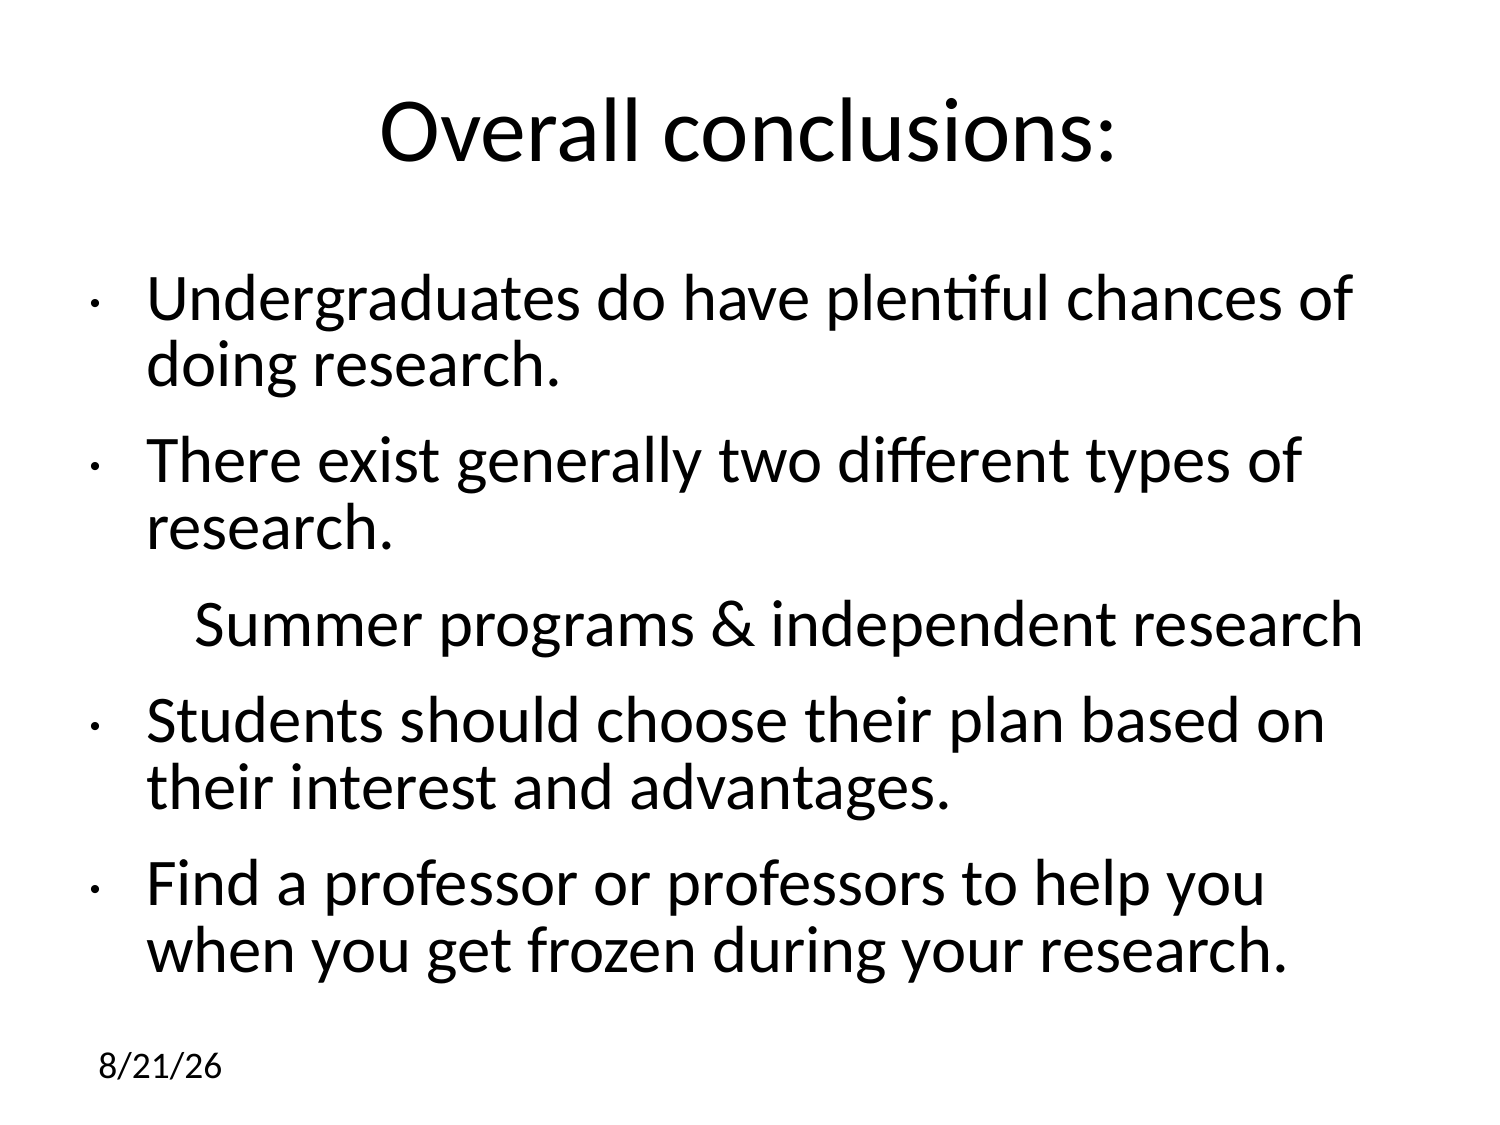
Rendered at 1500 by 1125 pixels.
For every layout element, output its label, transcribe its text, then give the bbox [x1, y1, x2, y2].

list Undergraduates do have plentiful chances of doing research. There exist generally two different types of research. Summer programs & independent research Students should choose their plan based on their interest and advantages. Find a professor or professors to help you when you get frozen during your research. [75, 262, 1425, 1005]
title Overall conclusions: [75, 45, 1425, 233]
